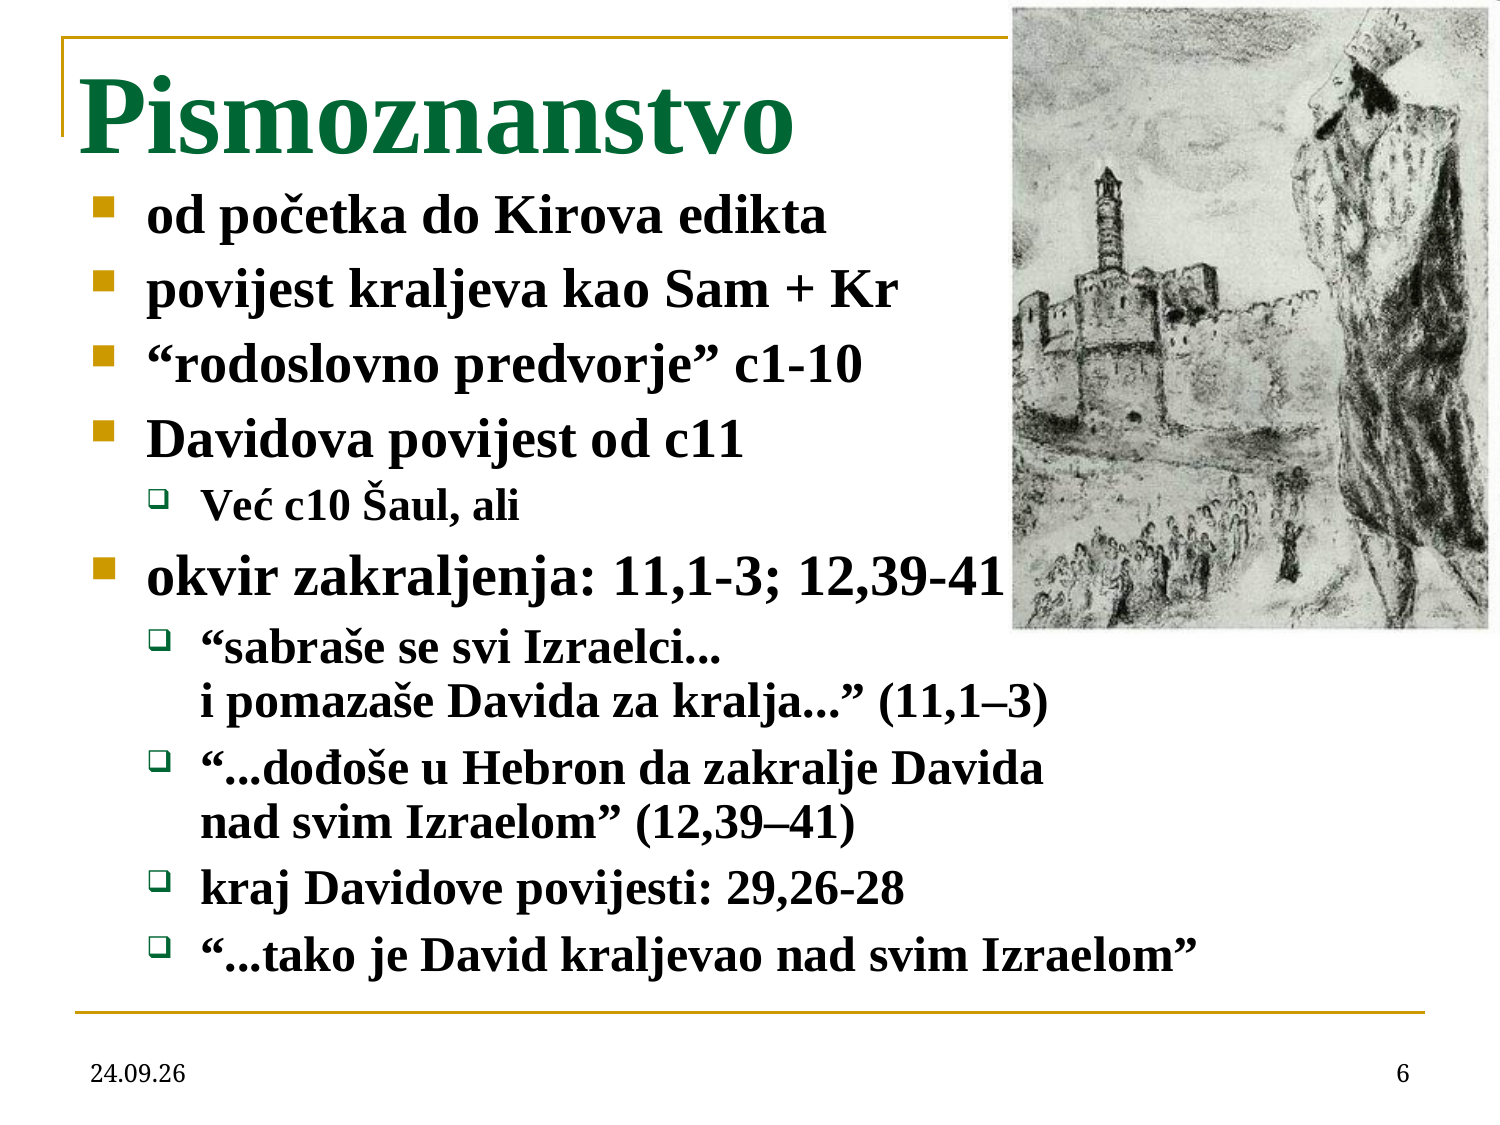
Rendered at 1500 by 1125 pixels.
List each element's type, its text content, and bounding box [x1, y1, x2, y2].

text_box 03.12.25 [74, 1024, 426, 1100]
picture [1008, 0, 1500, 639]
text_box <number> [1074, 1024, 1426, 1100]
title Pismoznanstvo [63, 33, 1008, 221]
list od početka do Kirova edikta povijest kraljeva kao Sam + Kr “rodoslovno predvorje” c1-10 Davidova povijest od c11 Već c10 Šaul, ali okvir zakraljenja: 11,1-3; 12,39-41 “sabraše se svi Izraelci... i pomazaše Davida za kralja...” (11,1–3) “...dođoše u Hebron da zakralje Davida nad svim Izraelom” (12,39–41) kraj Davidove povijesti: 29,26-28 “...tako je David kraljevao nad svim Izraelom” [75, 177, 1426, 1006]
